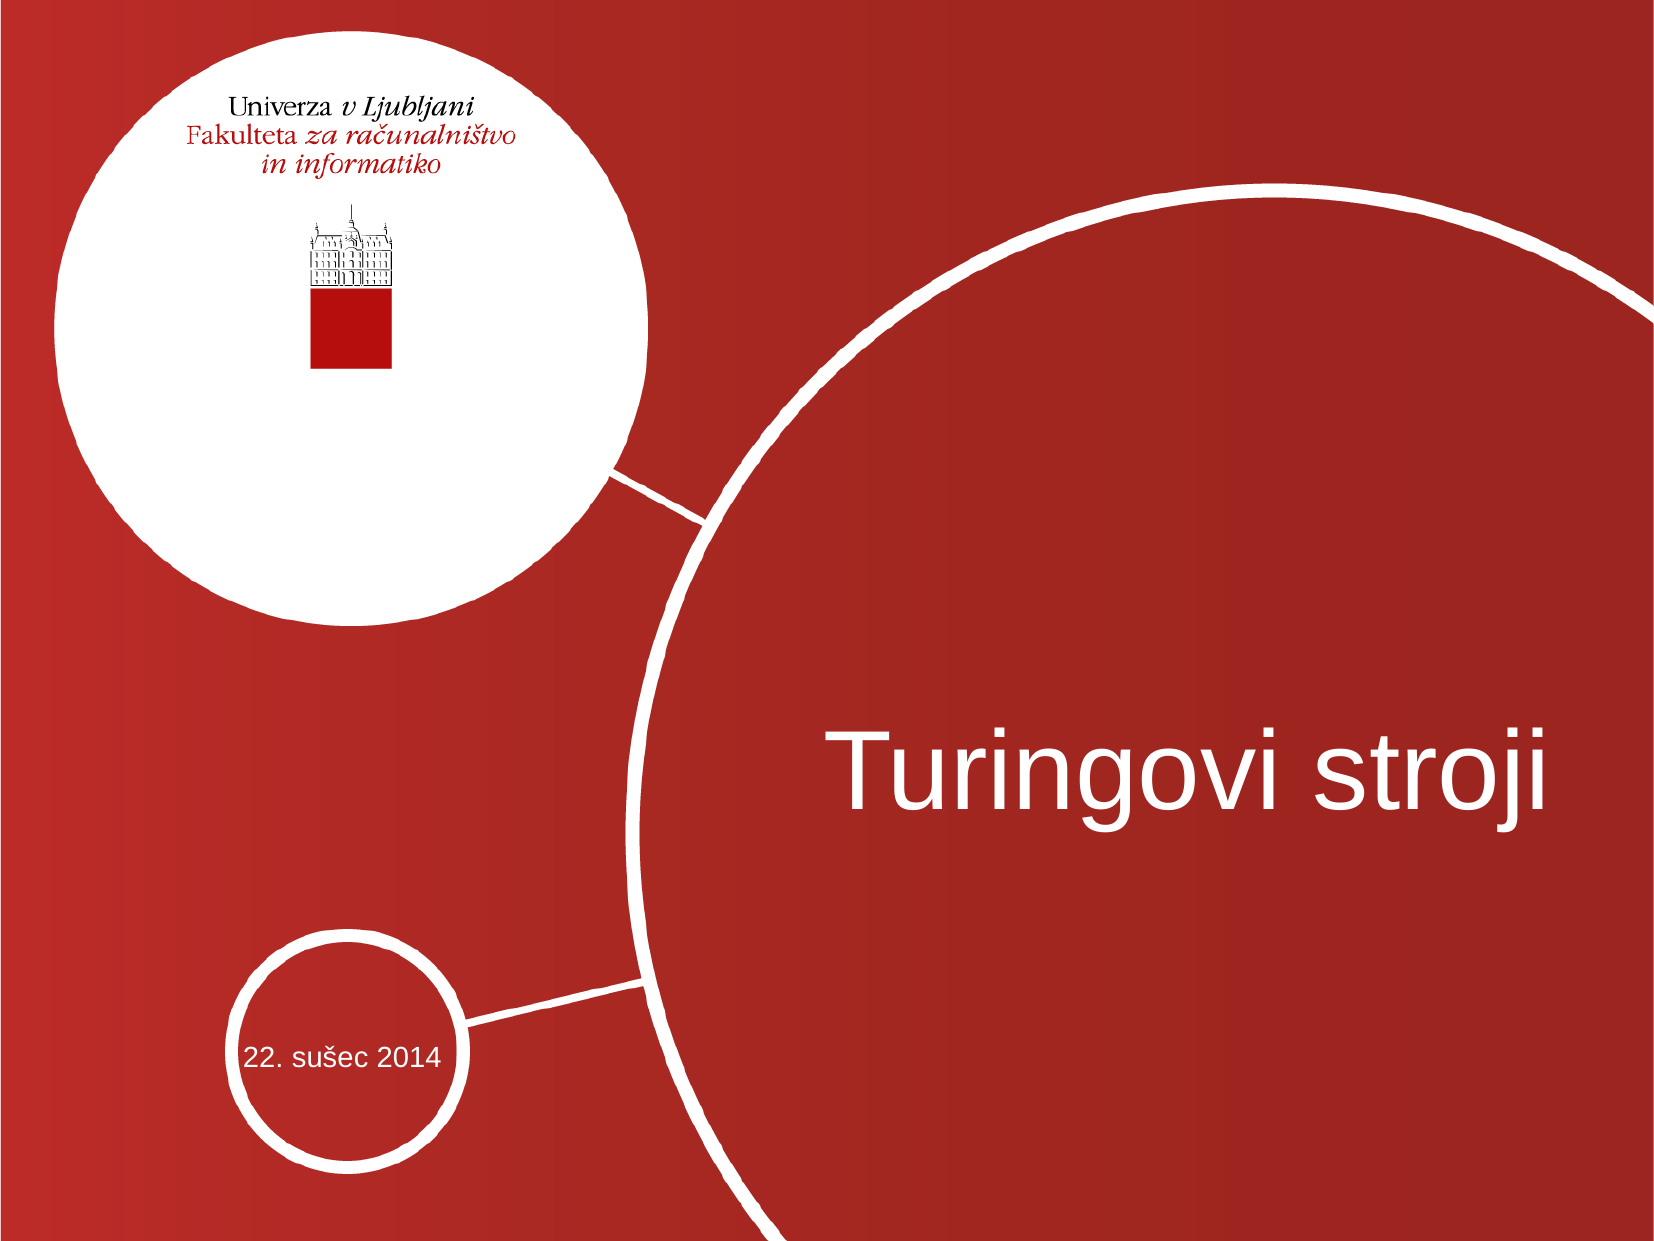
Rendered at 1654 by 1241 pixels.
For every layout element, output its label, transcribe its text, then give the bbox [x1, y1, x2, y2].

picture [0, 0, 1654, 1241]
text_box 22. sušec 2014 [242, 980, 443, 1134]
subtitle Turingovi stroji [496, 484, 1654, 1057]
